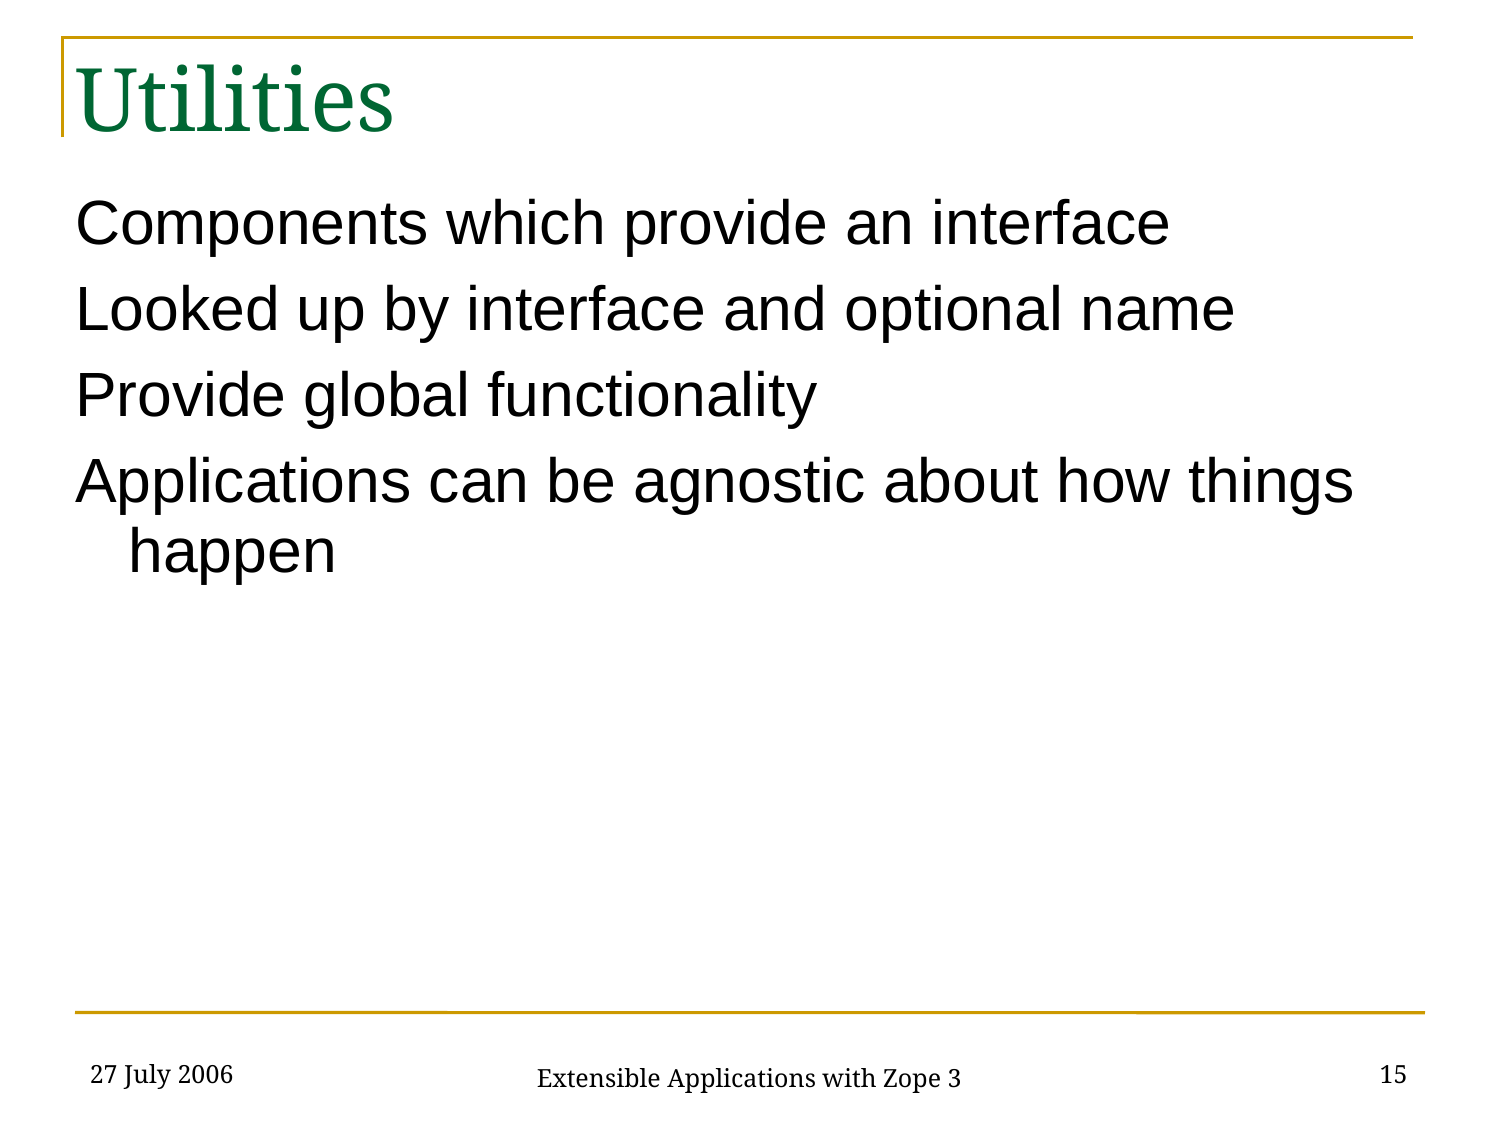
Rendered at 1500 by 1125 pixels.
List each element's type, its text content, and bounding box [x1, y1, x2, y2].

list Components which provide an interface Looked up by interface and optional name Provide global functionality Applications can be agnostic about how things happen [75, 187, 1425, 1006]
title Utilities [75, 45, 1425, 151]
